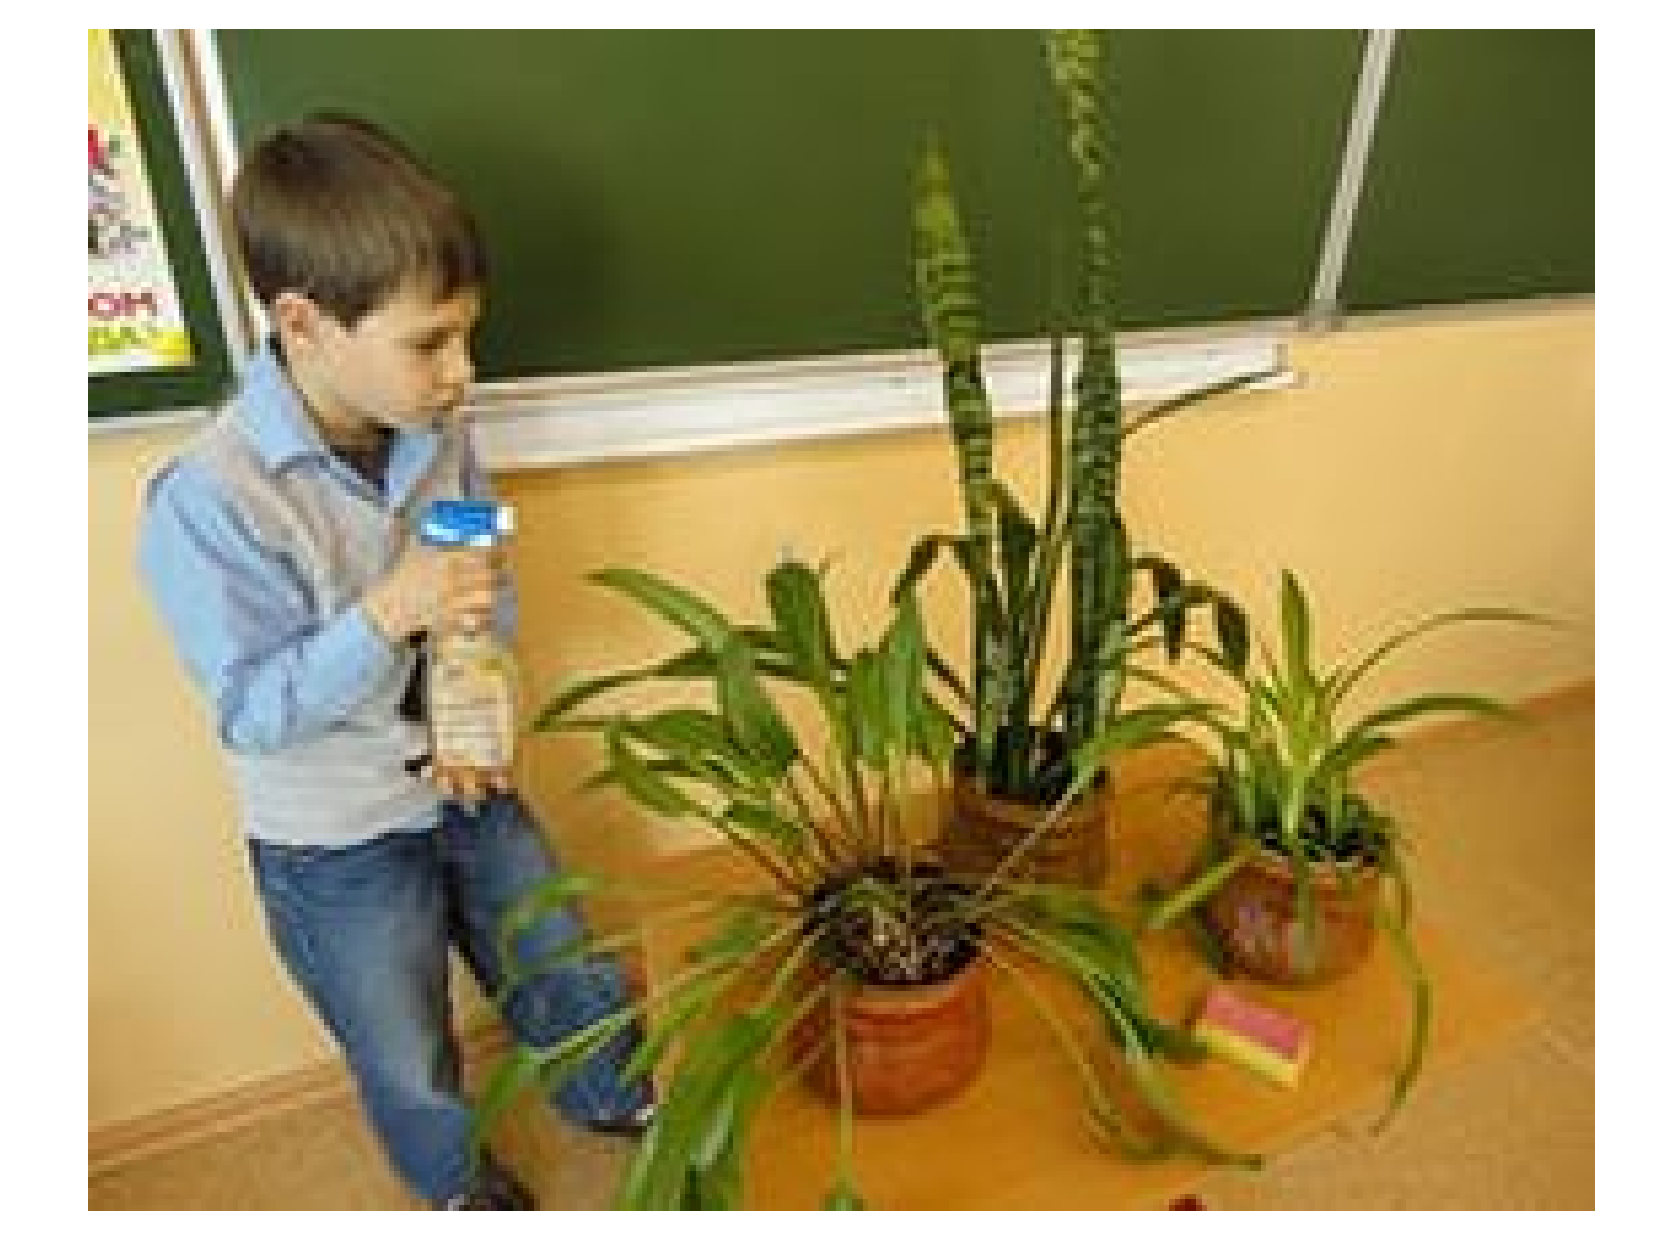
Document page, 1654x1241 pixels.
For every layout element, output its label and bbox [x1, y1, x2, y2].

picture [88, 29, 1595, 1211]
